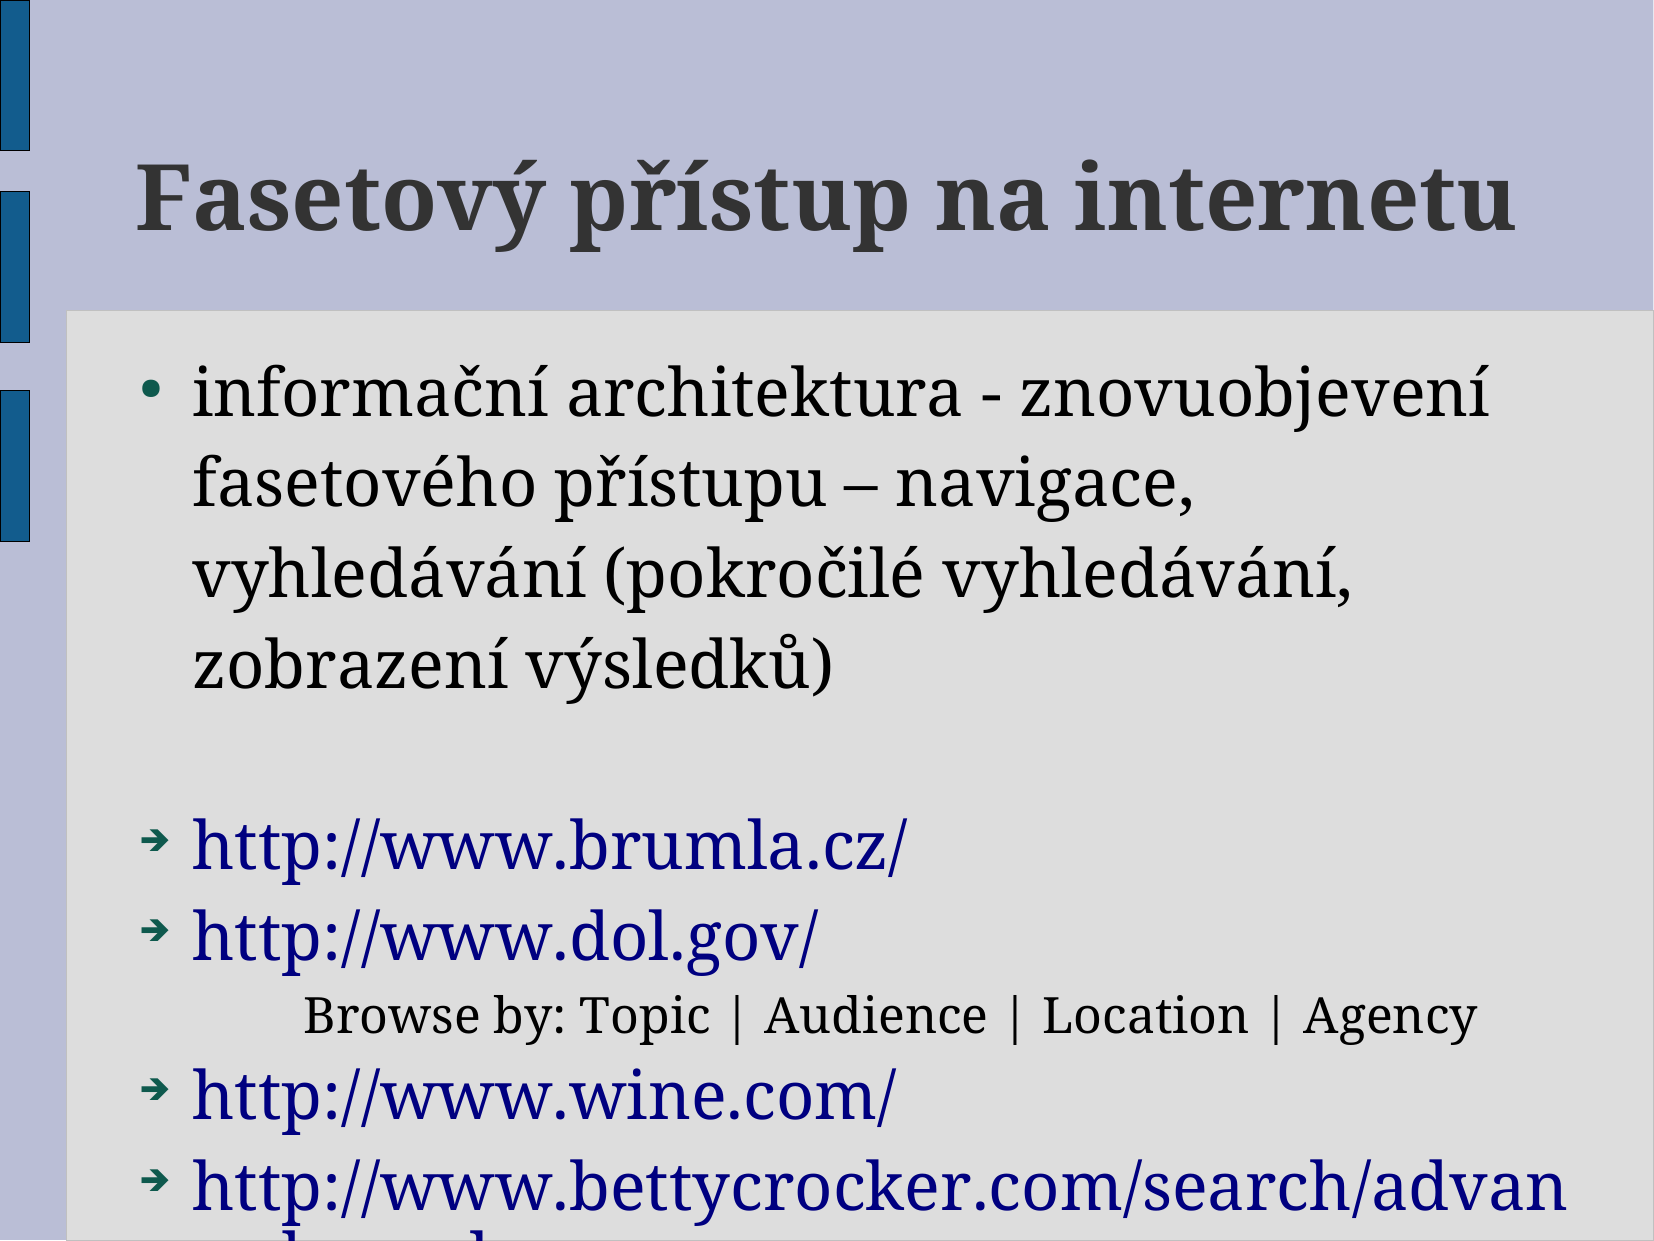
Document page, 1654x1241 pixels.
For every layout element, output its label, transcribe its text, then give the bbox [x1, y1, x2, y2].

list informační architektura - znovuobjevení fasetového přístupu – navigace, vyhledávání (pokročilé vyhledávání, zobrazení výsledků) http://www.brumla.cz/ http://www.dol.gov/ Browse by: Topic | Audience | Location | Agency http://www.wine.com/ http://www.bettycrocker.com/search/advancedsearch http://shop.nordstrom.com/ v rámci http://www.walmart.com/ jednotlivých kategorií [121, 344, 1595, 1162]
title Fasetový přístup na internetu [121, 98, 1534, 291]
